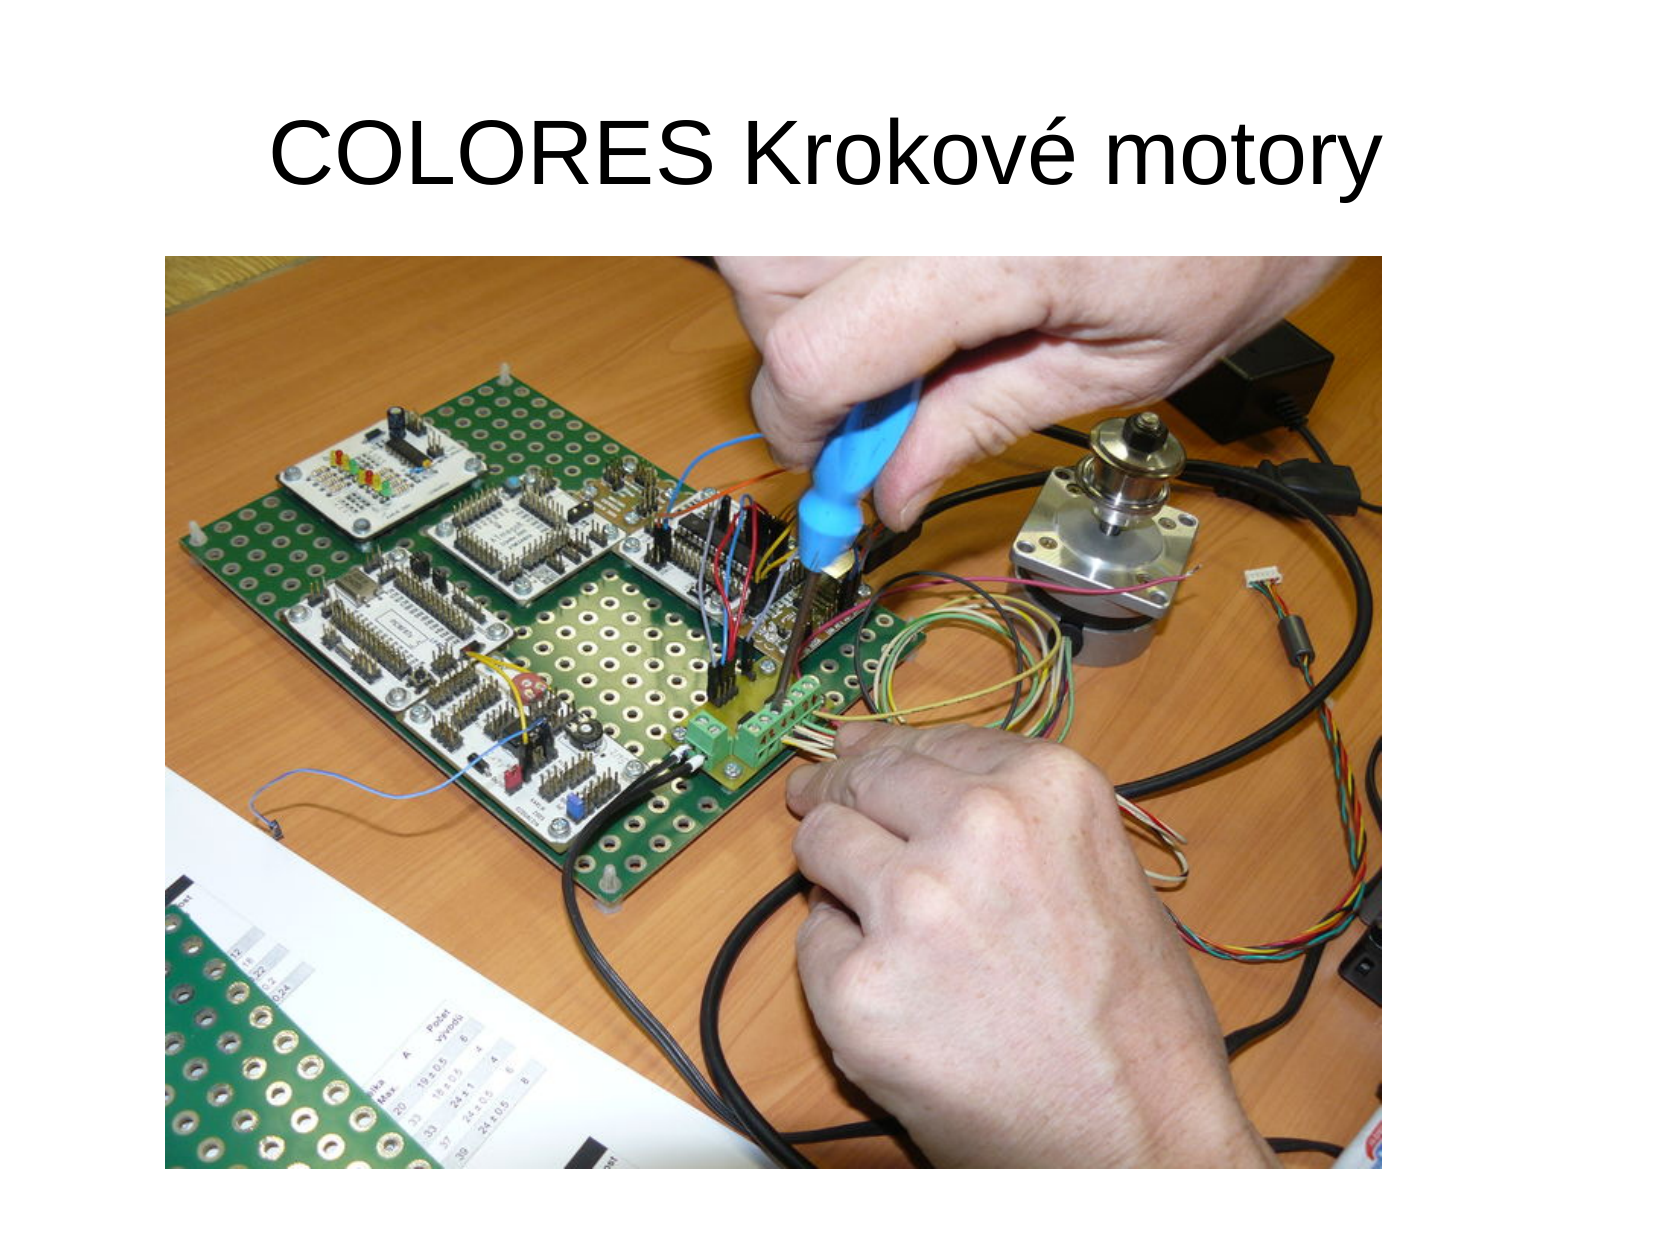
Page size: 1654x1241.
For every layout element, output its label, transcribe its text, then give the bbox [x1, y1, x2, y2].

title COLORES Krokové motory [82, 49, 1571, 257]
picture [165, 256, 1382, 1169]
